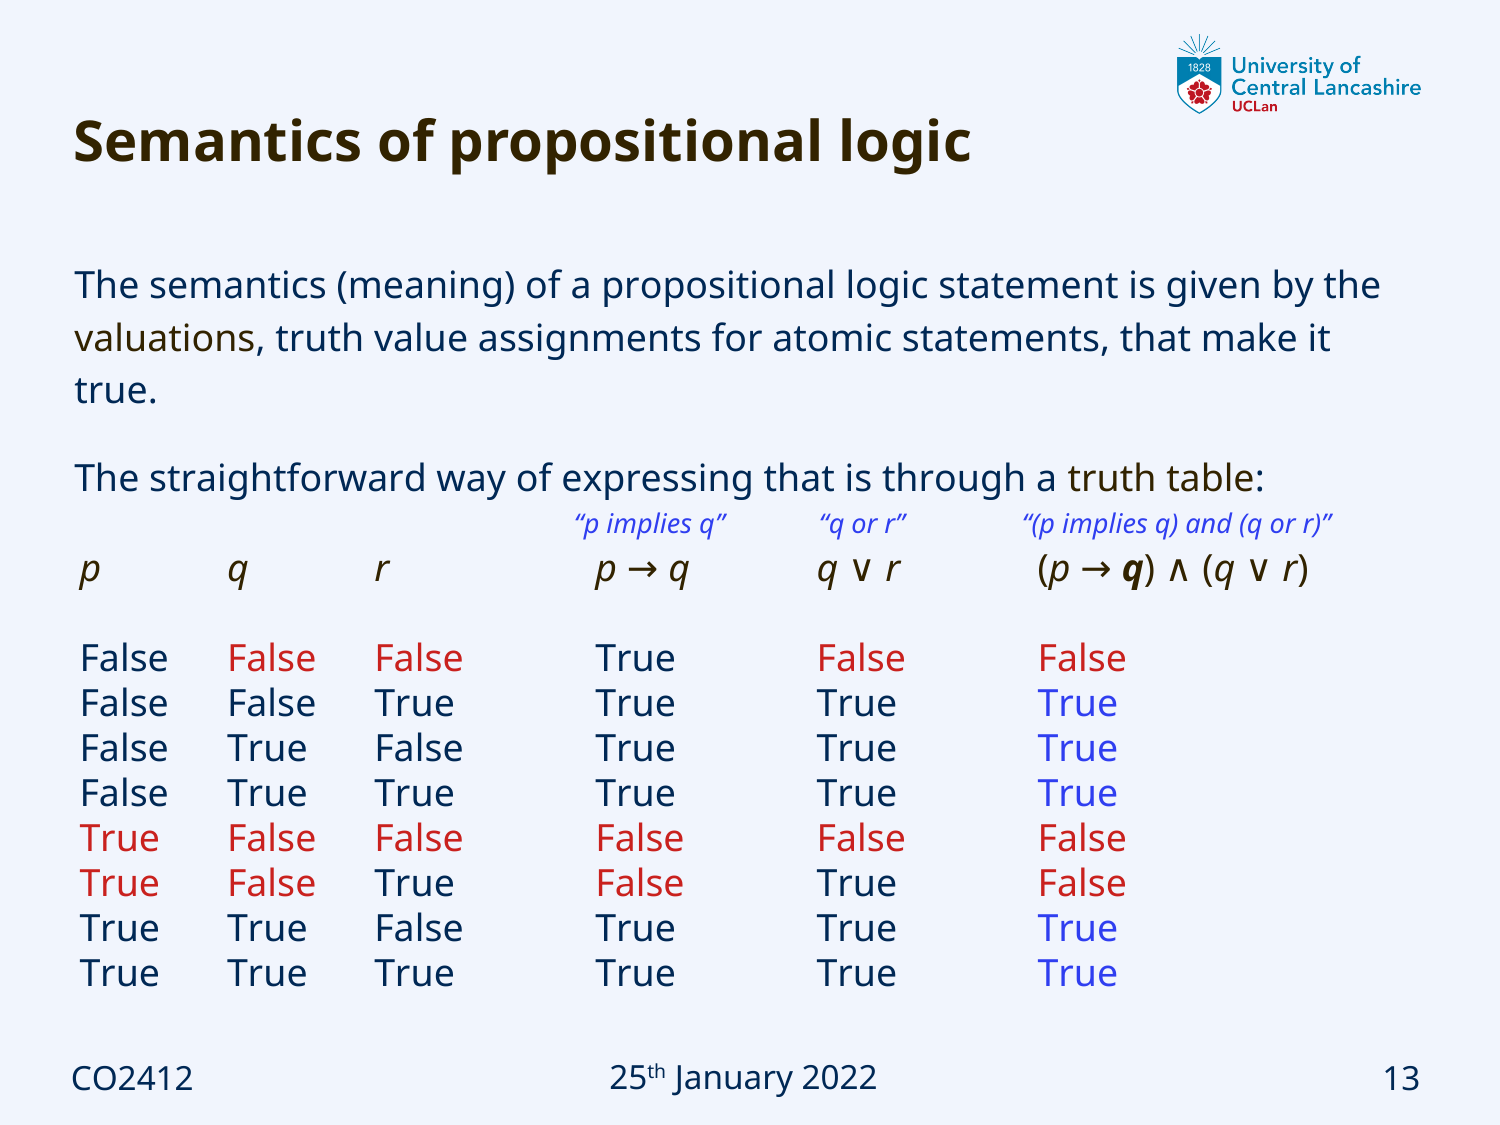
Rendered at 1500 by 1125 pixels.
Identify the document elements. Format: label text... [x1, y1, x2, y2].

text_box p q r p → q q ∨ r (p → q) ∧ (q ∨ r) False False False True False False False False True True True True False True False True True True False True True True True True True False False False False False True False True False True False True True False True True True True True True True True True [64, 536, 1420, 1002]
text_box The semantics (meaning) of a propositional logic statement is given by the valuations, truth value assignments for atomic statements, that make it true. The straightforward way of expressing that is through a truth table: [59, 245, 1435, 547]
text_box “p implies q” [509, 499, 721, 560]
title Semantics of propositional logic [58, 54, 1500, 224]
text_box “(p implies q) and (q or r)” [986, 499, 1367, 560]
text_box “q or r” [721, 499, 986, 560]
picture [1177, 34, 1421, 54]
